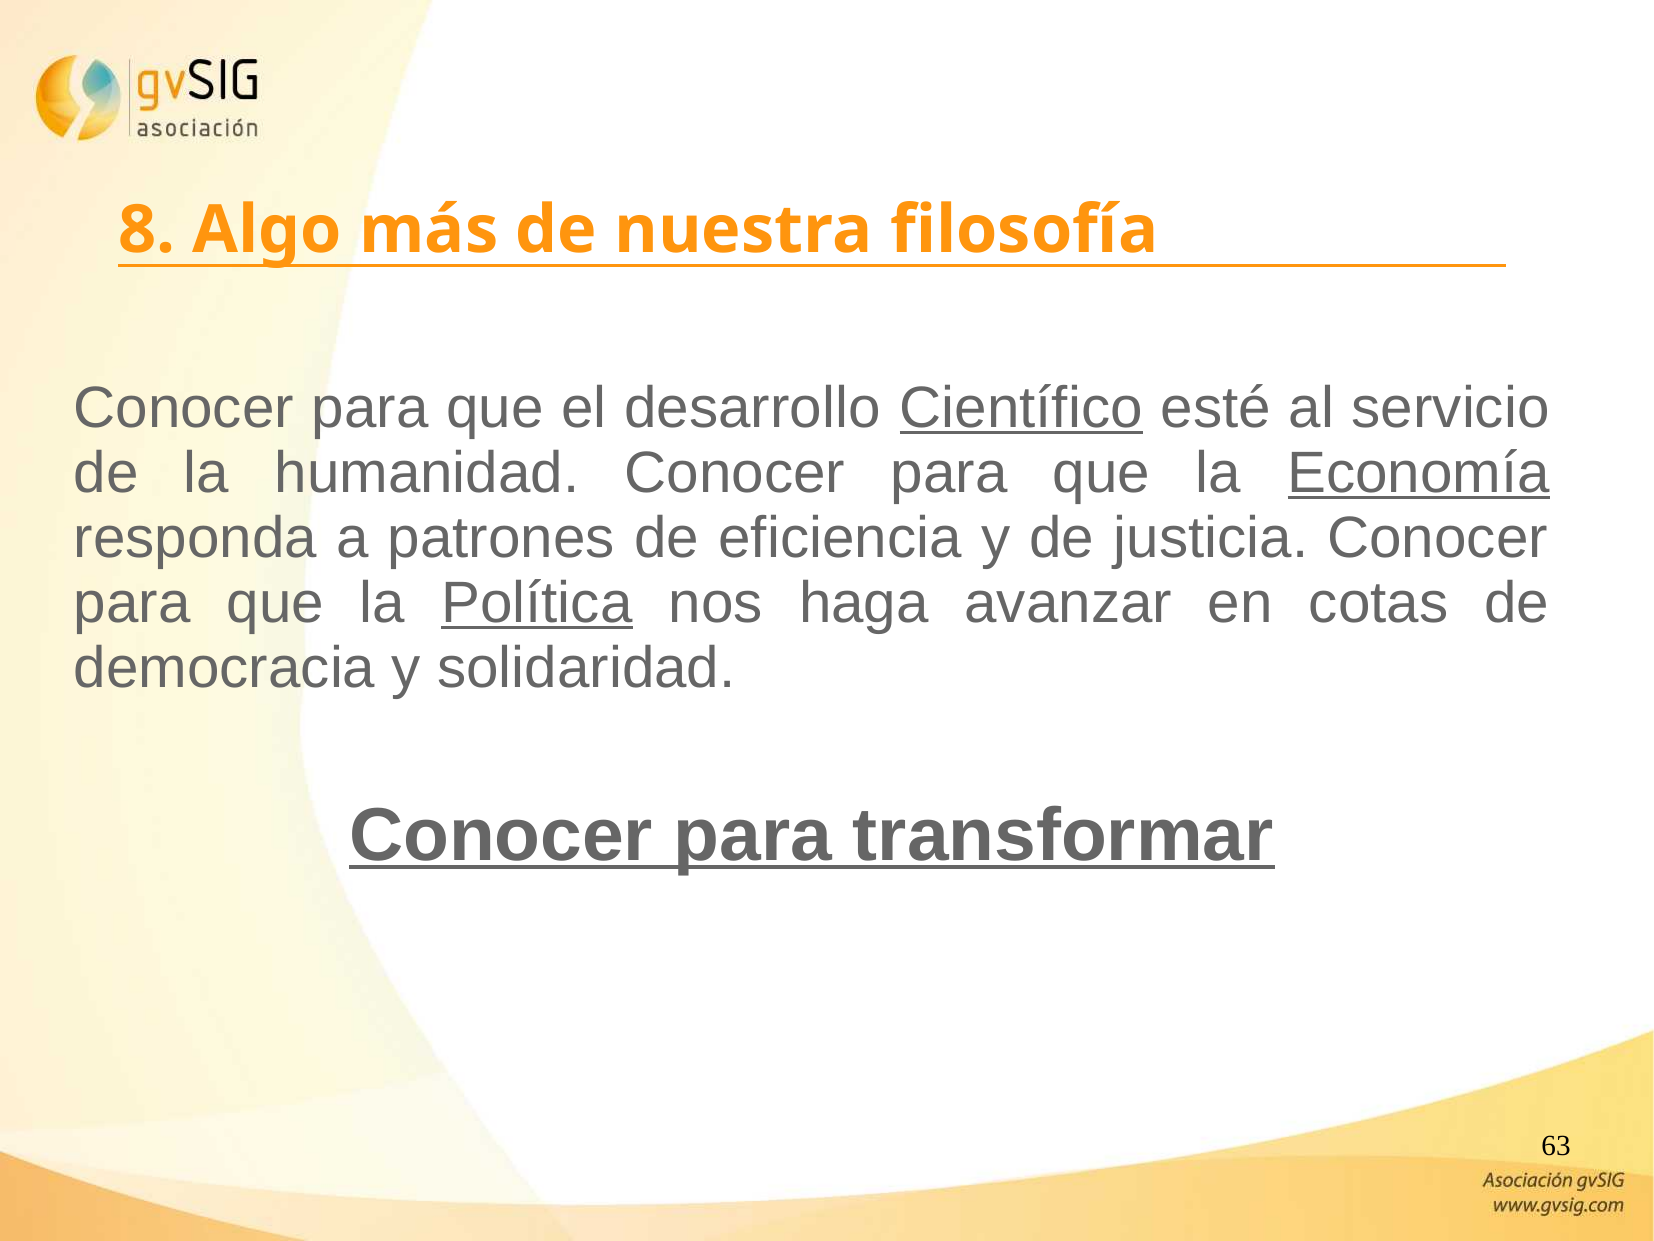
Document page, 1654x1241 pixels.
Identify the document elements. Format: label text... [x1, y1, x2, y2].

picture [0, 0, 1654, 1241]
title 8. Algo más de nuestra filosofía [118, 177, 1607, 276]
text_box Conocer para que el desarrollo Científico esté al servicio de la humanidad. Conocer para que la Economía responda a patrones de eficiencia y de justicia. Conocer para que la Política nos haga avanzar en cotas de democracia y solidaridad. Conocer para transformar [59, 274, 1565, 1105]
